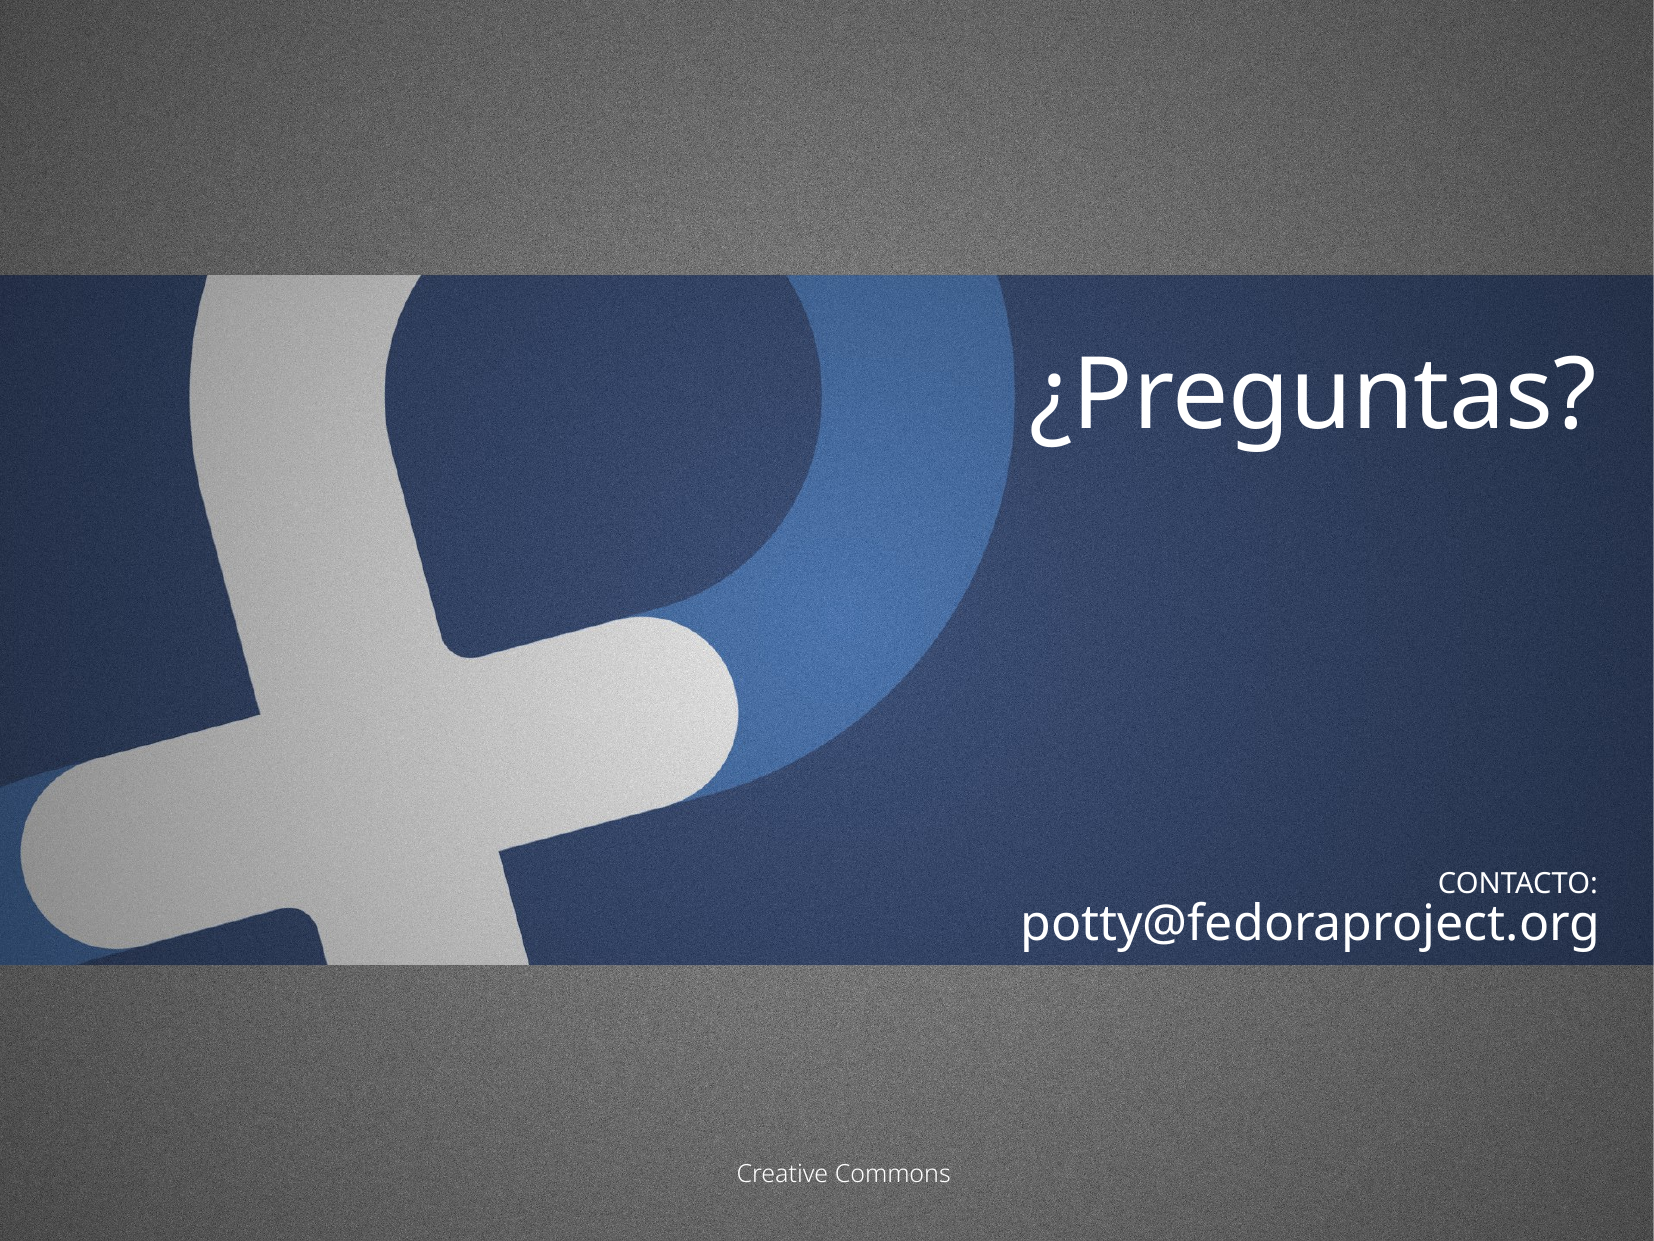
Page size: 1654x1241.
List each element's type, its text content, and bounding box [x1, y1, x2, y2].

text_box potty@fedoraproject.org [80, 879, 1616, 951]
text_box Creative Commons [75, 1126, 1613, 1197]
picture [0, 0, 1654, 1241]
text_box CONTACTO: [77, 854, 1613, 903]
title ¿Preguntas? [22, 333, 1598, 446]
